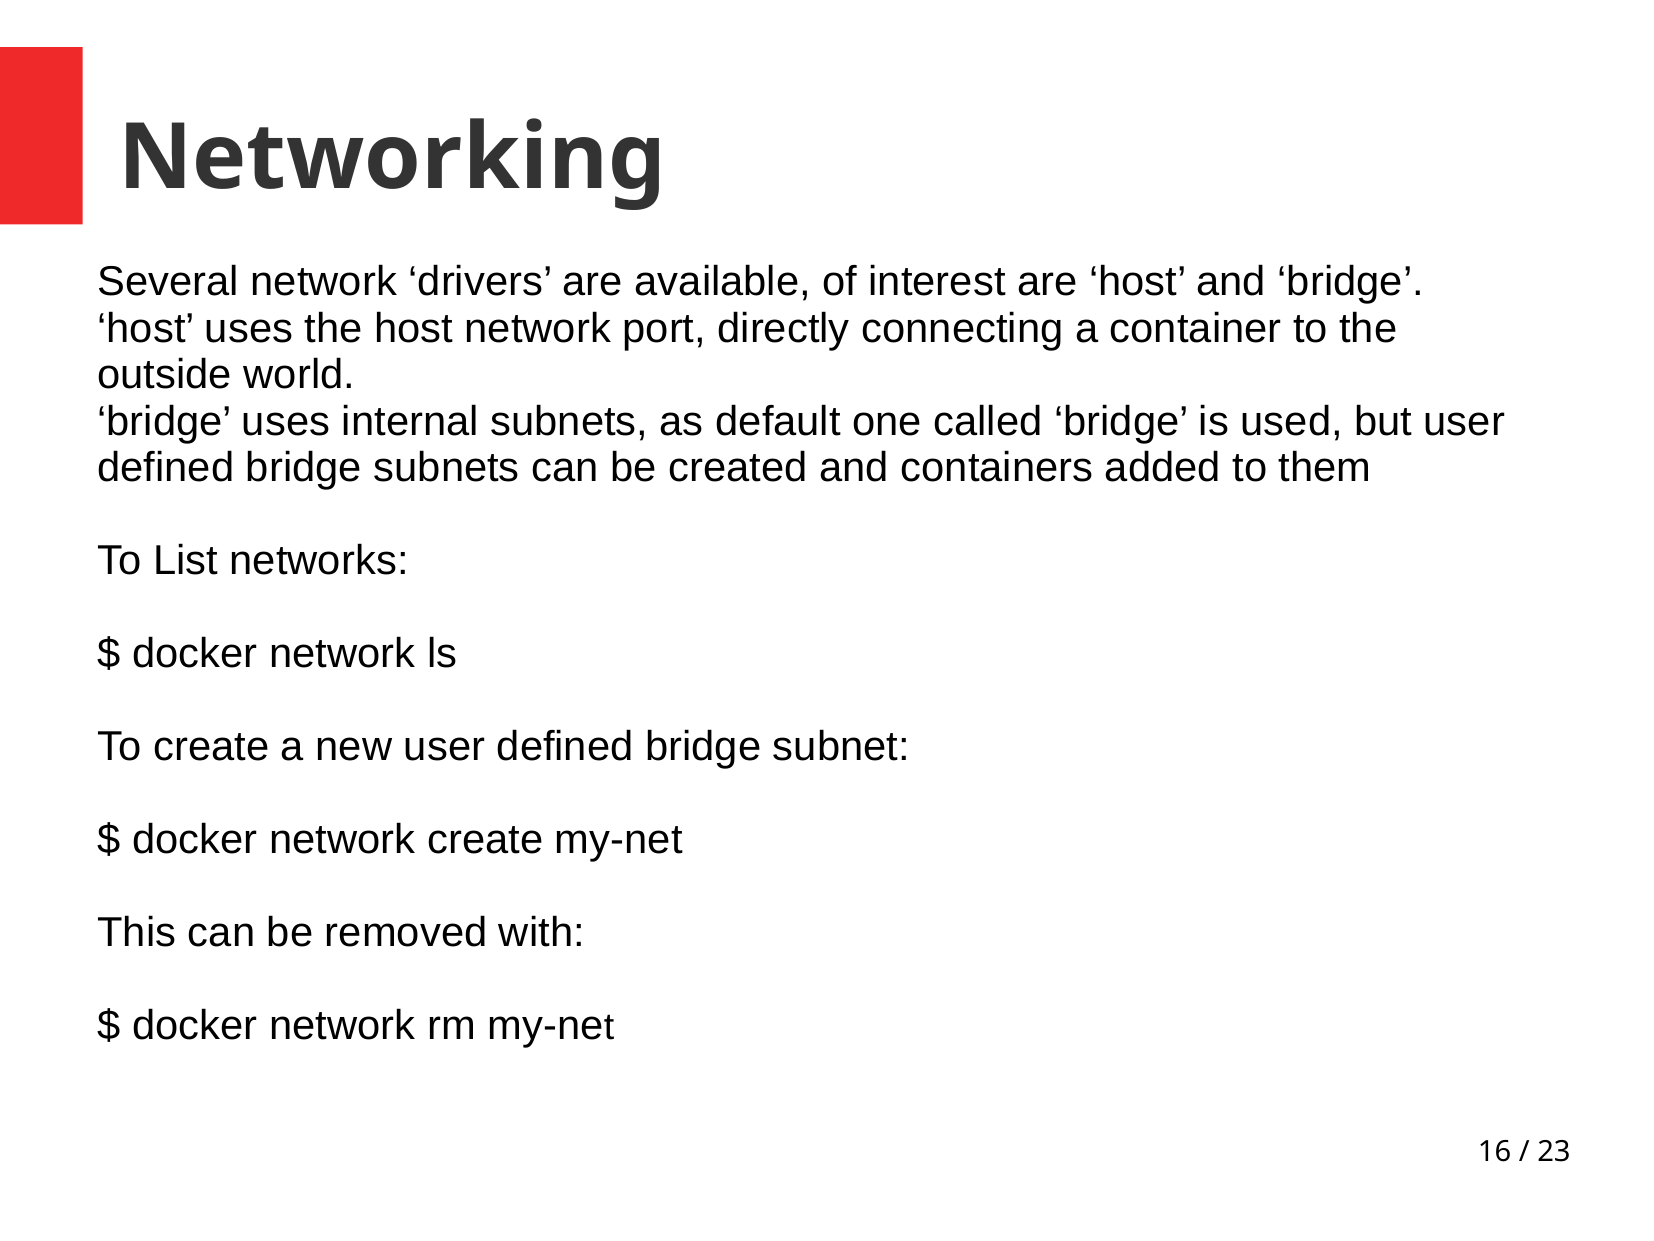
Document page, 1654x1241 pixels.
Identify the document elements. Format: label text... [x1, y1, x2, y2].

text_box Several network ‘drivers’ are available, of interest are ‘host’ and ‘bridge’. ‘host’ uses the host network port, directly connecting a container to the outside world. ‘bridge’ uses internal subnets, as default one called ‘bridge’ is used, but user defined bridge subnets can be created and containers added to them To List networks: $ docker network ls To create a new user defined bridge subnet: $ docker network create my-net This can be removed with: $ docker network rm my-net [82, 250, 1560, 1063]
title Networking [118, 49, 1571, 257]
